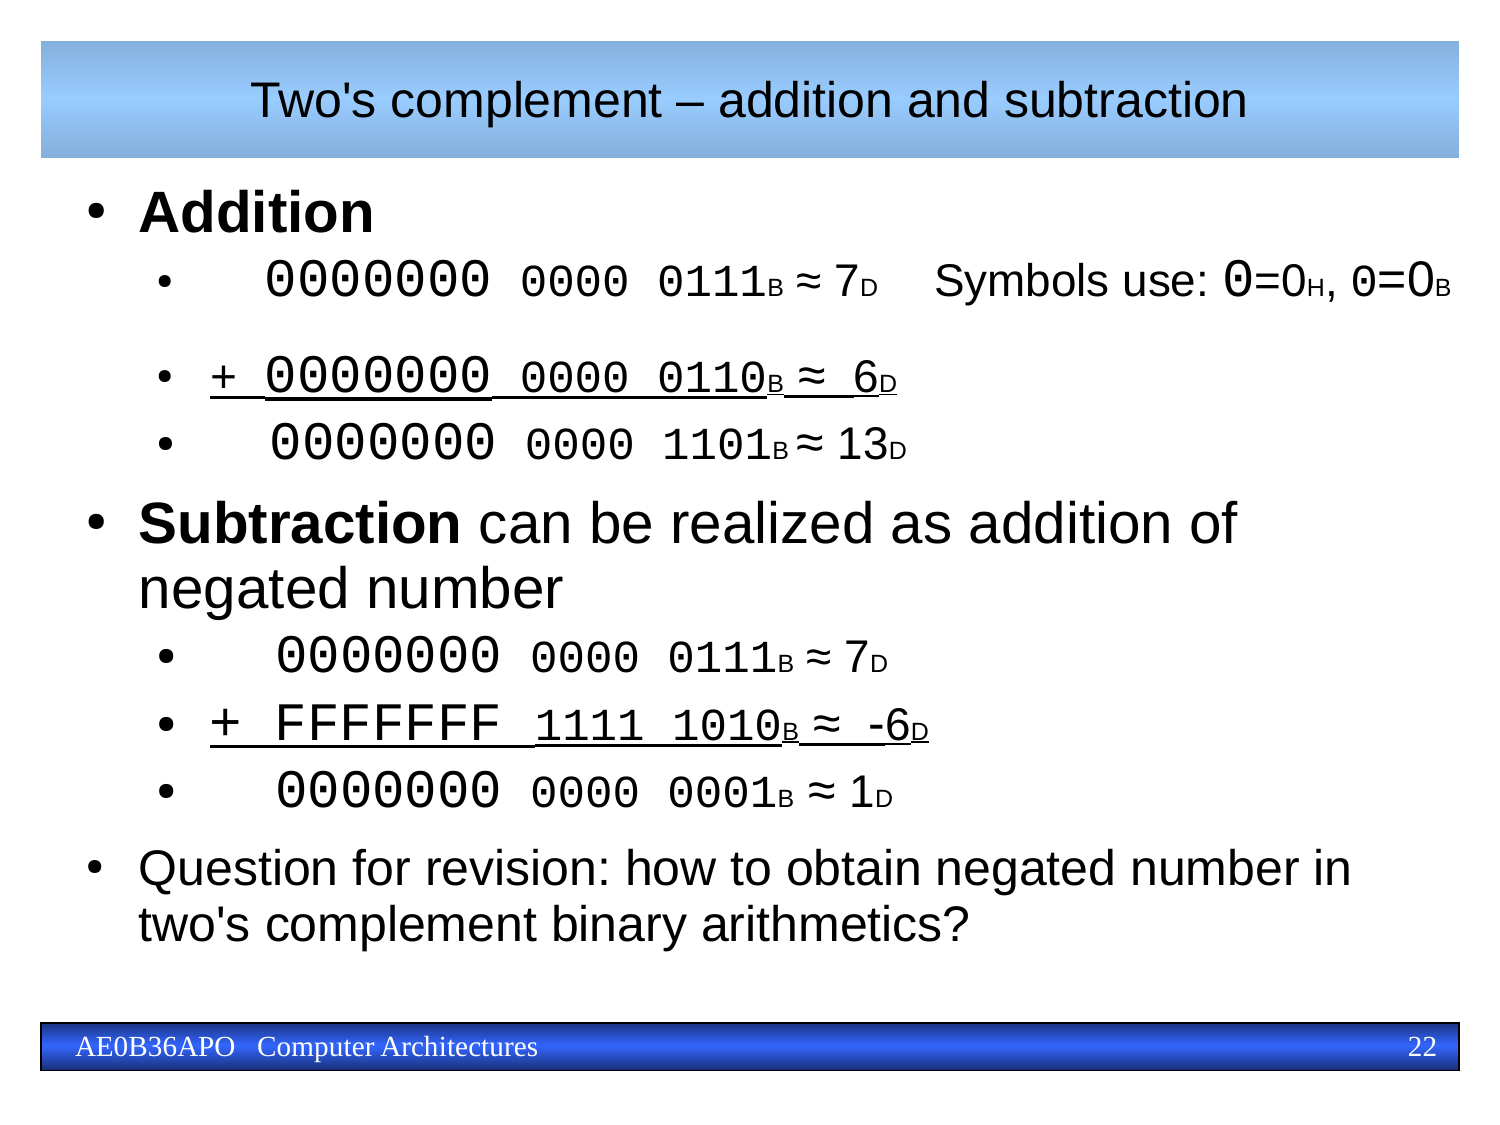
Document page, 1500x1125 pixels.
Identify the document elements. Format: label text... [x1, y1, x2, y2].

title Two's complement – addition and subtraction [41, 41, 1459, 158]
list Addition 0000000 0000 0111B ≈ 7D Symbols use: 0=0H, 0=0B + 0000000 0000 0110B ≈ 6D 0000000 0000 1101B ≈ 13D Subtraction can be realized as addition of negated number 0000000 0000 0111B ≈ 7D + FFFFFFF 1111 1010B ≈ -6D 0000000 0000 0001B ≈ 1D Question for revision: how to obtain negated number in two's complement binary arithmetics? [53, 172, 1471, 1000]
